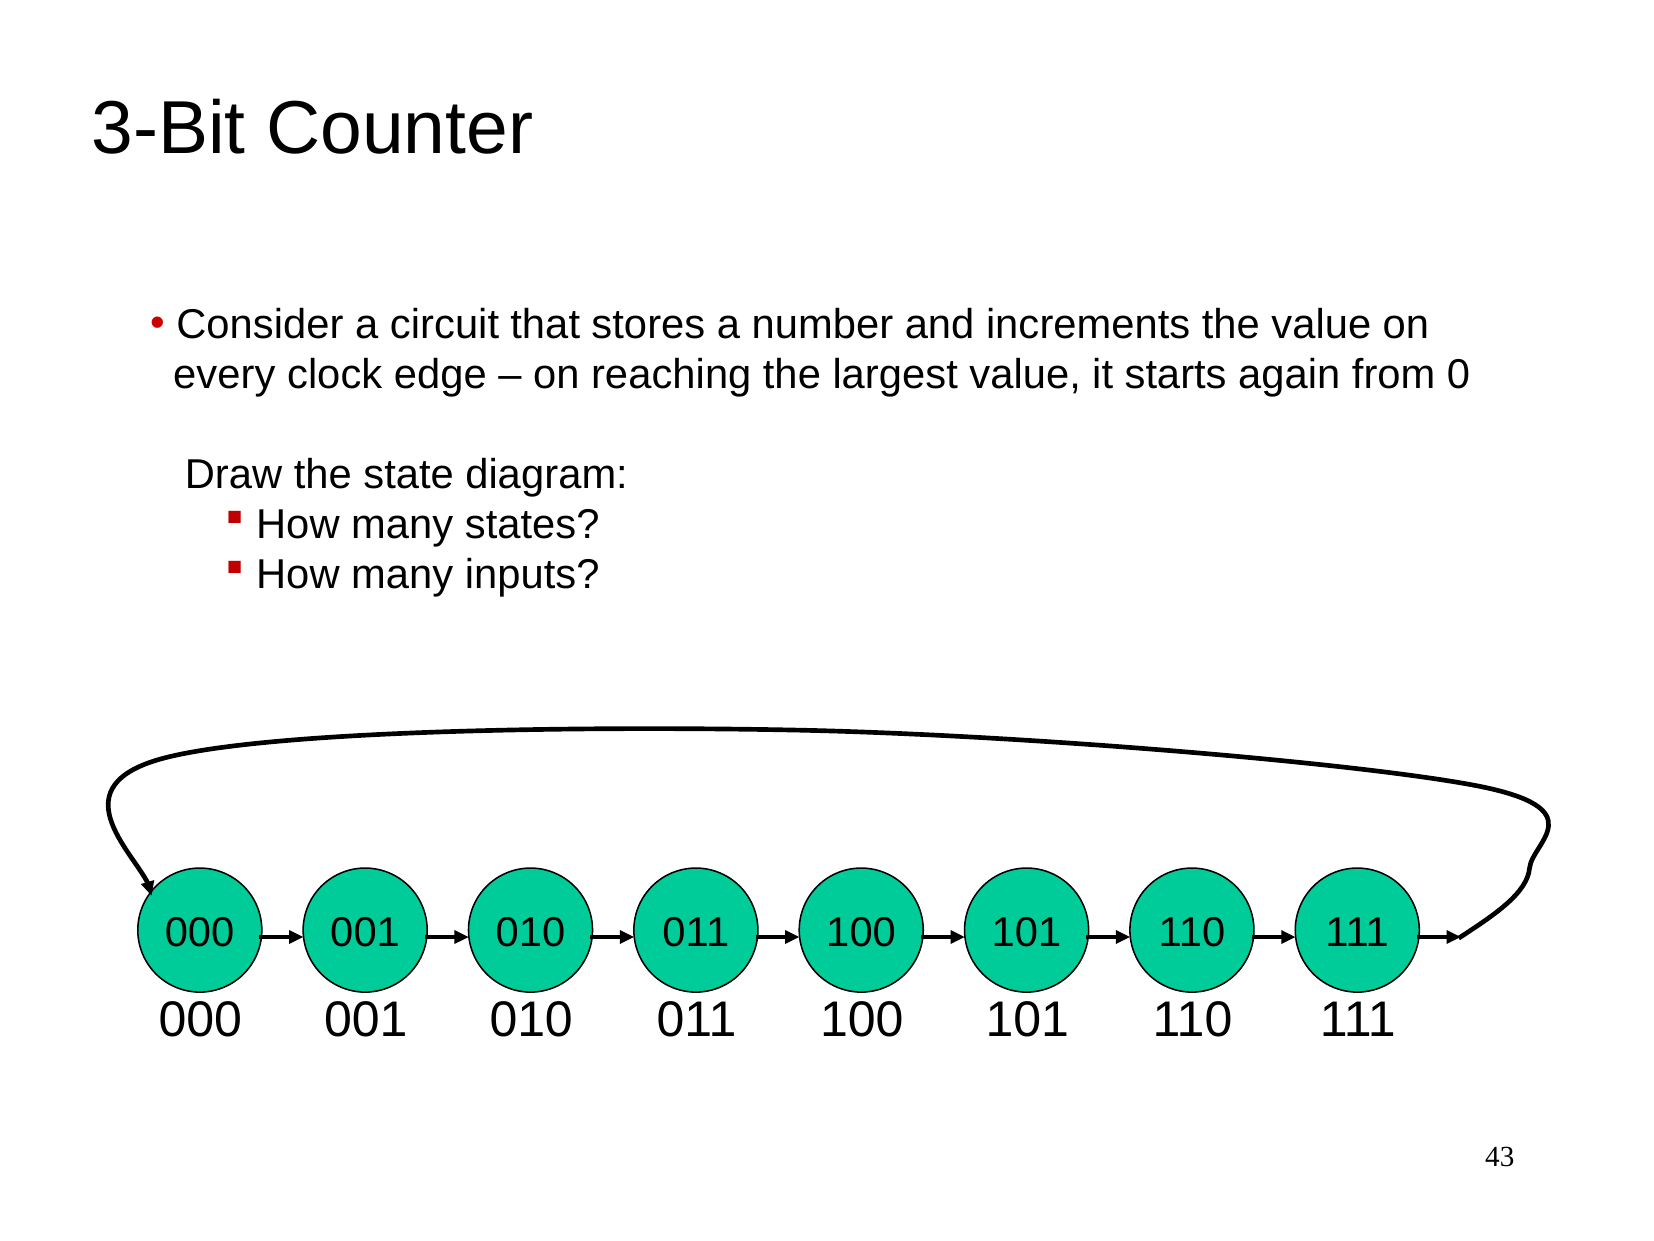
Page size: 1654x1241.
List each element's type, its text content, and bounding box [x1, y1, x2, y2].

text_box 100 [799, 868, 924, 978]
text_box 100 [805, 978, 919, 1054]
text_box 000 [144, 978, 258, 1054]
text_box 101 [964, 868, 1089, 978]
text_box 011 [641, 978, 752, 1054]
text_box <number> [1185, 1129, 1530, 1213]
text_box 010 [474, 978, 588, 1054]
text_box 111 [1305, 978, 1411, 1054]
text_box 001 [309, 978, 423, 1054]
text_box 110 [1129, 868, 1254, 978]
text_box 3-Bit Counter [76, 71, 549, 177]
text_box 010 [468, 868, 593, 978]
text_box 011 [633, 868, 758, 978]
text_box 001 [303, 868, 428, 978]
text_box 110 [1137, 978, 1248, 1054]
text_box Consider a circuit that stores a number and increments the value on every clock edge – on reaching the largest value, it starts again from 0 Draw the state diagram: How many states? How many inputs? [135, 289, 1486, 605]
text_box 000 [137, 868, 262, 978]
text_box 111 [1295, 868, 1420, 978]
text_box 101 [970, 978, 1084, 1054]
